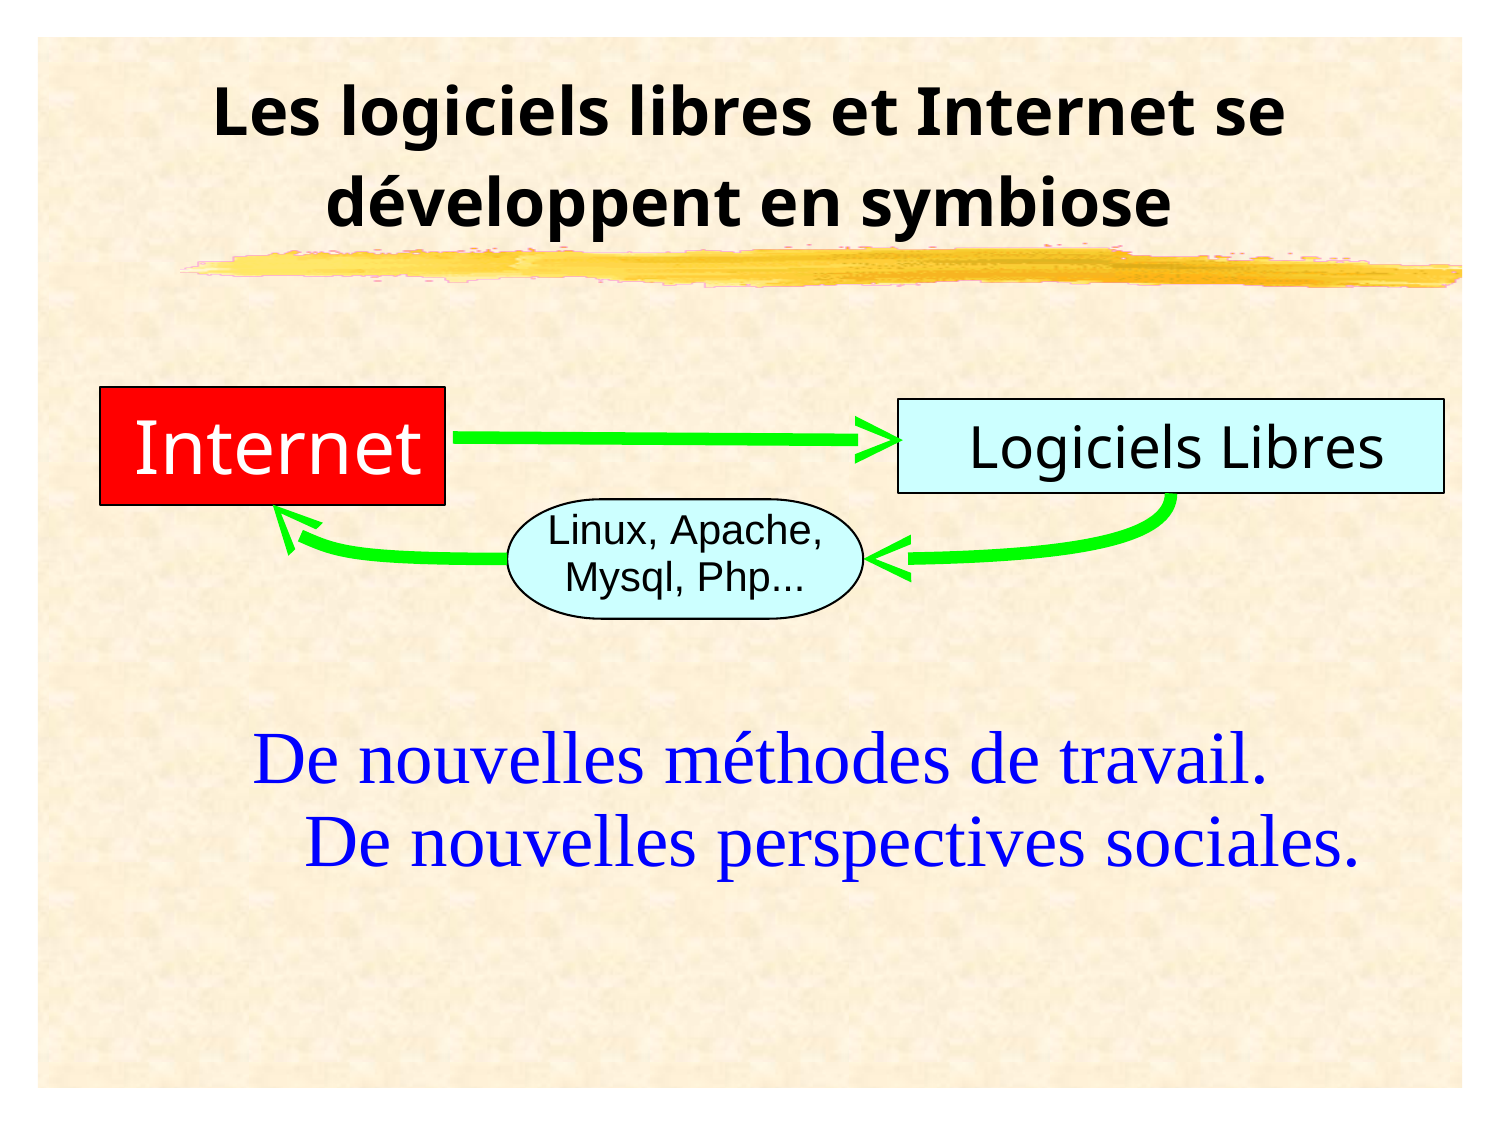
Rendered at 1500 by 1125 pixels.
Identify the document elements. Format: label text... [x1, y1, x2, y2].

text_box Logiciels Libres [897, 398, 1445, 484]
title Les logiciels libres et Internet se développent en symbiose [126, 65, 1373, 245]
text_box De nouvelles méthodes de travail. De nouvelles perspectives sociales. [226, 716, 1410, 993]
picture [37, 37, 1463, 1088]
text_box Linux, Apache, Mysql, Php... [507, 499, 864, 619]
text_box Internet [100, 386, 445, 492]
